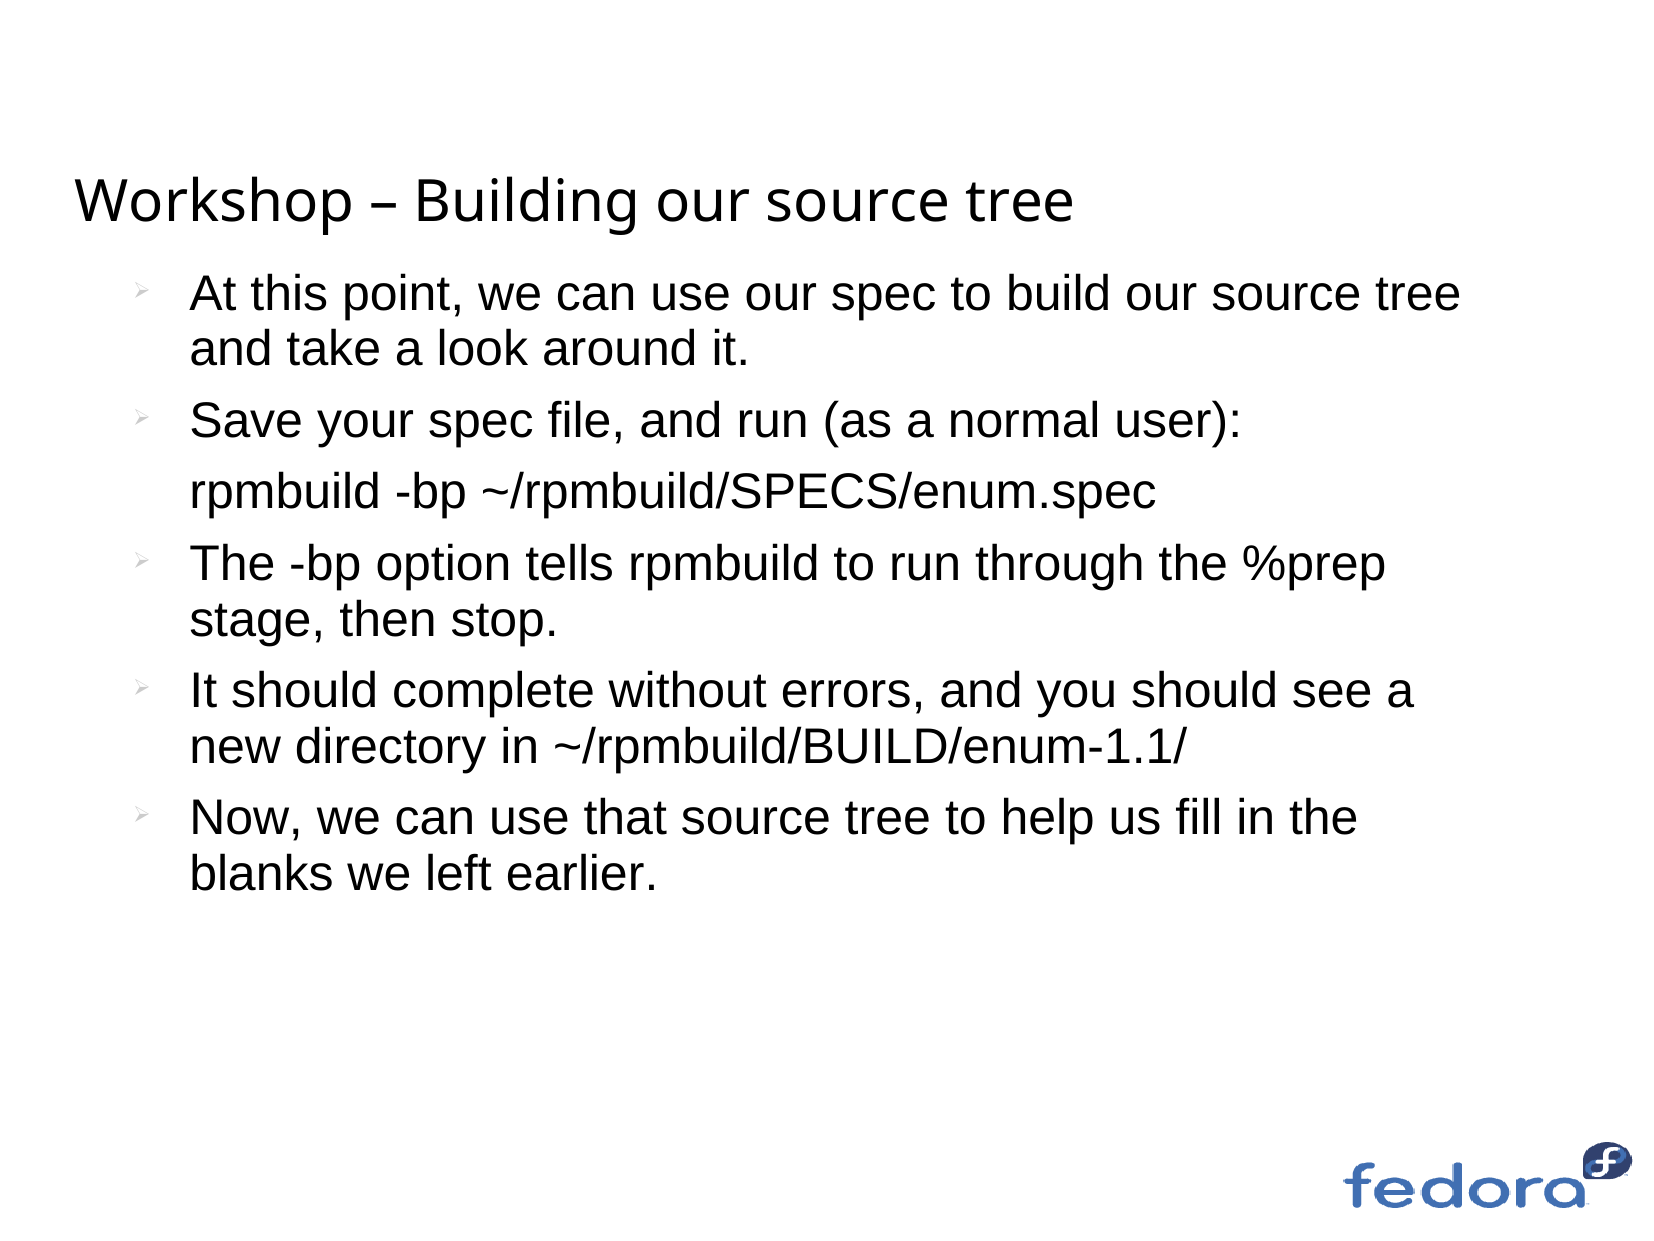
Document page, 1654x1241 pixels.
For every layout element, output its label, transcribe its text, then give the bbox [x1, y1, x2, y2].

title Workshop – Building our source tree [74, 140, 1506, 259]
list At this point, we can use our spec to build our source tree and take a look around it. Save your spec file, and run (as a normal user): rpmbuild -bp ~/rpmbuild/SPECS/enum.spec The -bp option tells rpmbuild to run through the %prep stage, then stop. It should complete without errors, and you should see a new directory in ~/rpmbuild/BUILD/enum-1.1/ Now, we can use that source tree to help us fill in the blanks we left earlier. [77, 264, 1500, 1174]
picture [1332, 1124, 1651, 1227]
